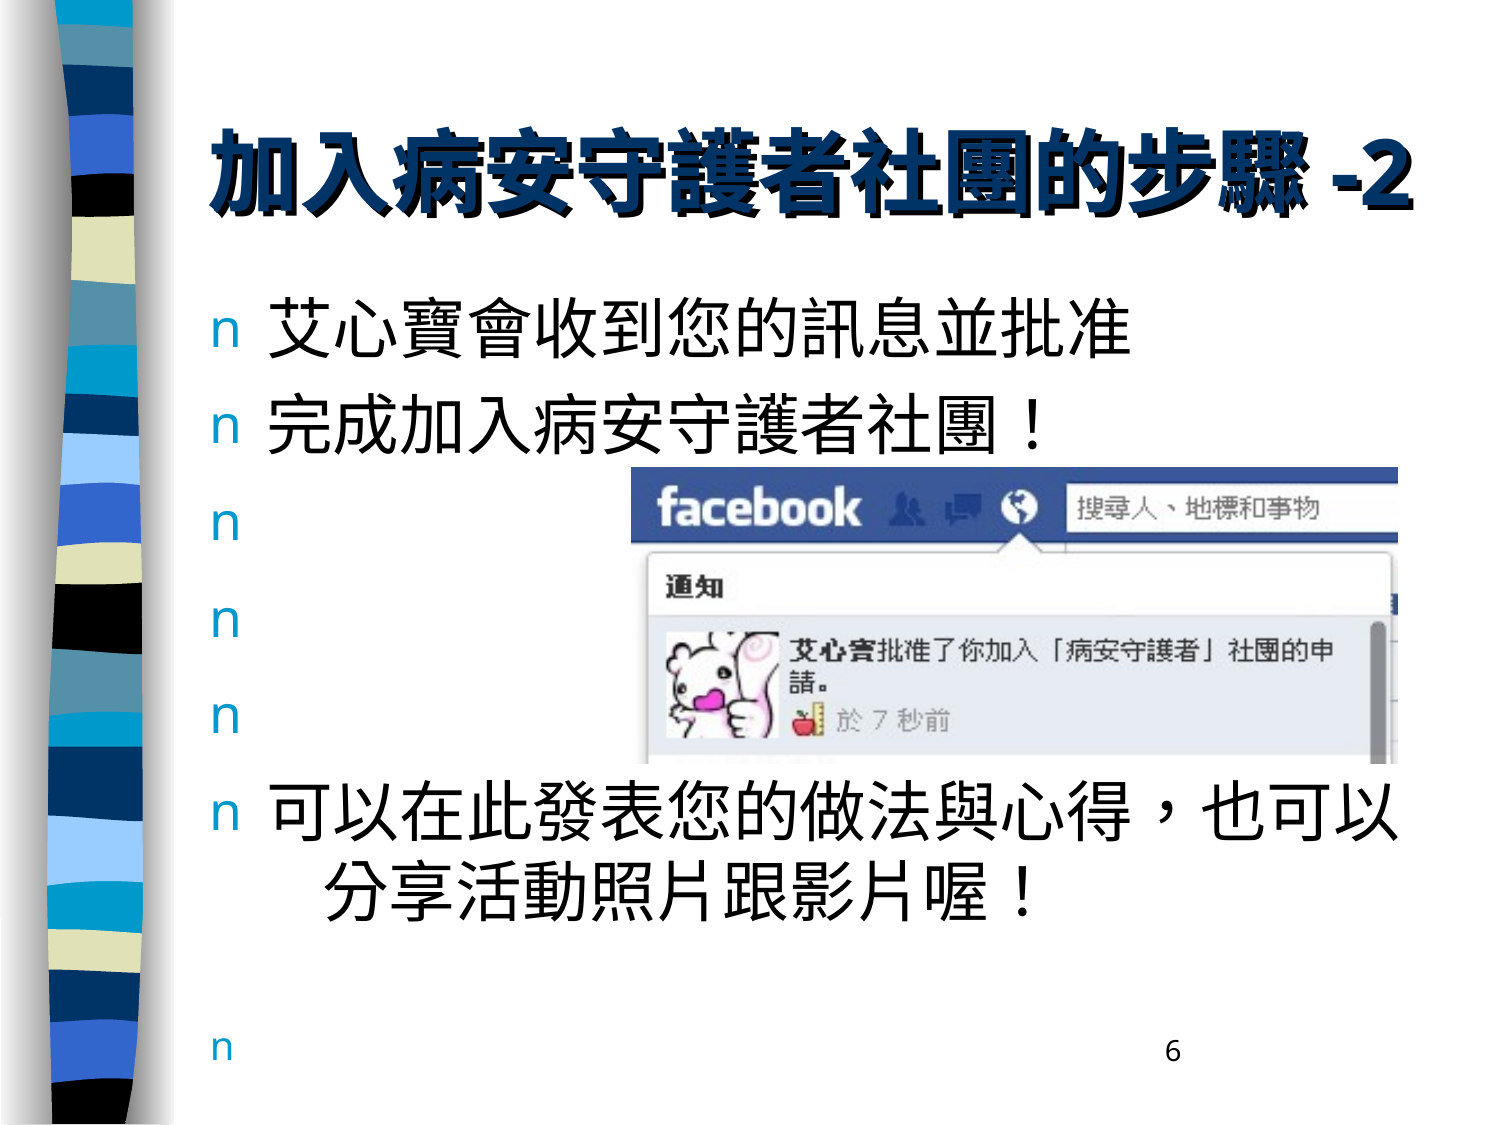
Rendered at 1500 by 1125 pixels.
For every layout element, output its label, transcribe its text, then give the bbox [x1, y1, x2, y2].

text_box [1149, 1025, 1463, 1101]
list 艾心寶會收到您的訊息並批准 完成加入病安守護者社團！ 可以在此發表您的做法與心得，也可以分享活動照片跟影片喔！ [194, 278, 1470, 954]
title 加入病安守護者社團的步驟-2 [192, 75, 1468, 263]
picture [631, 467, 1398, 764]
